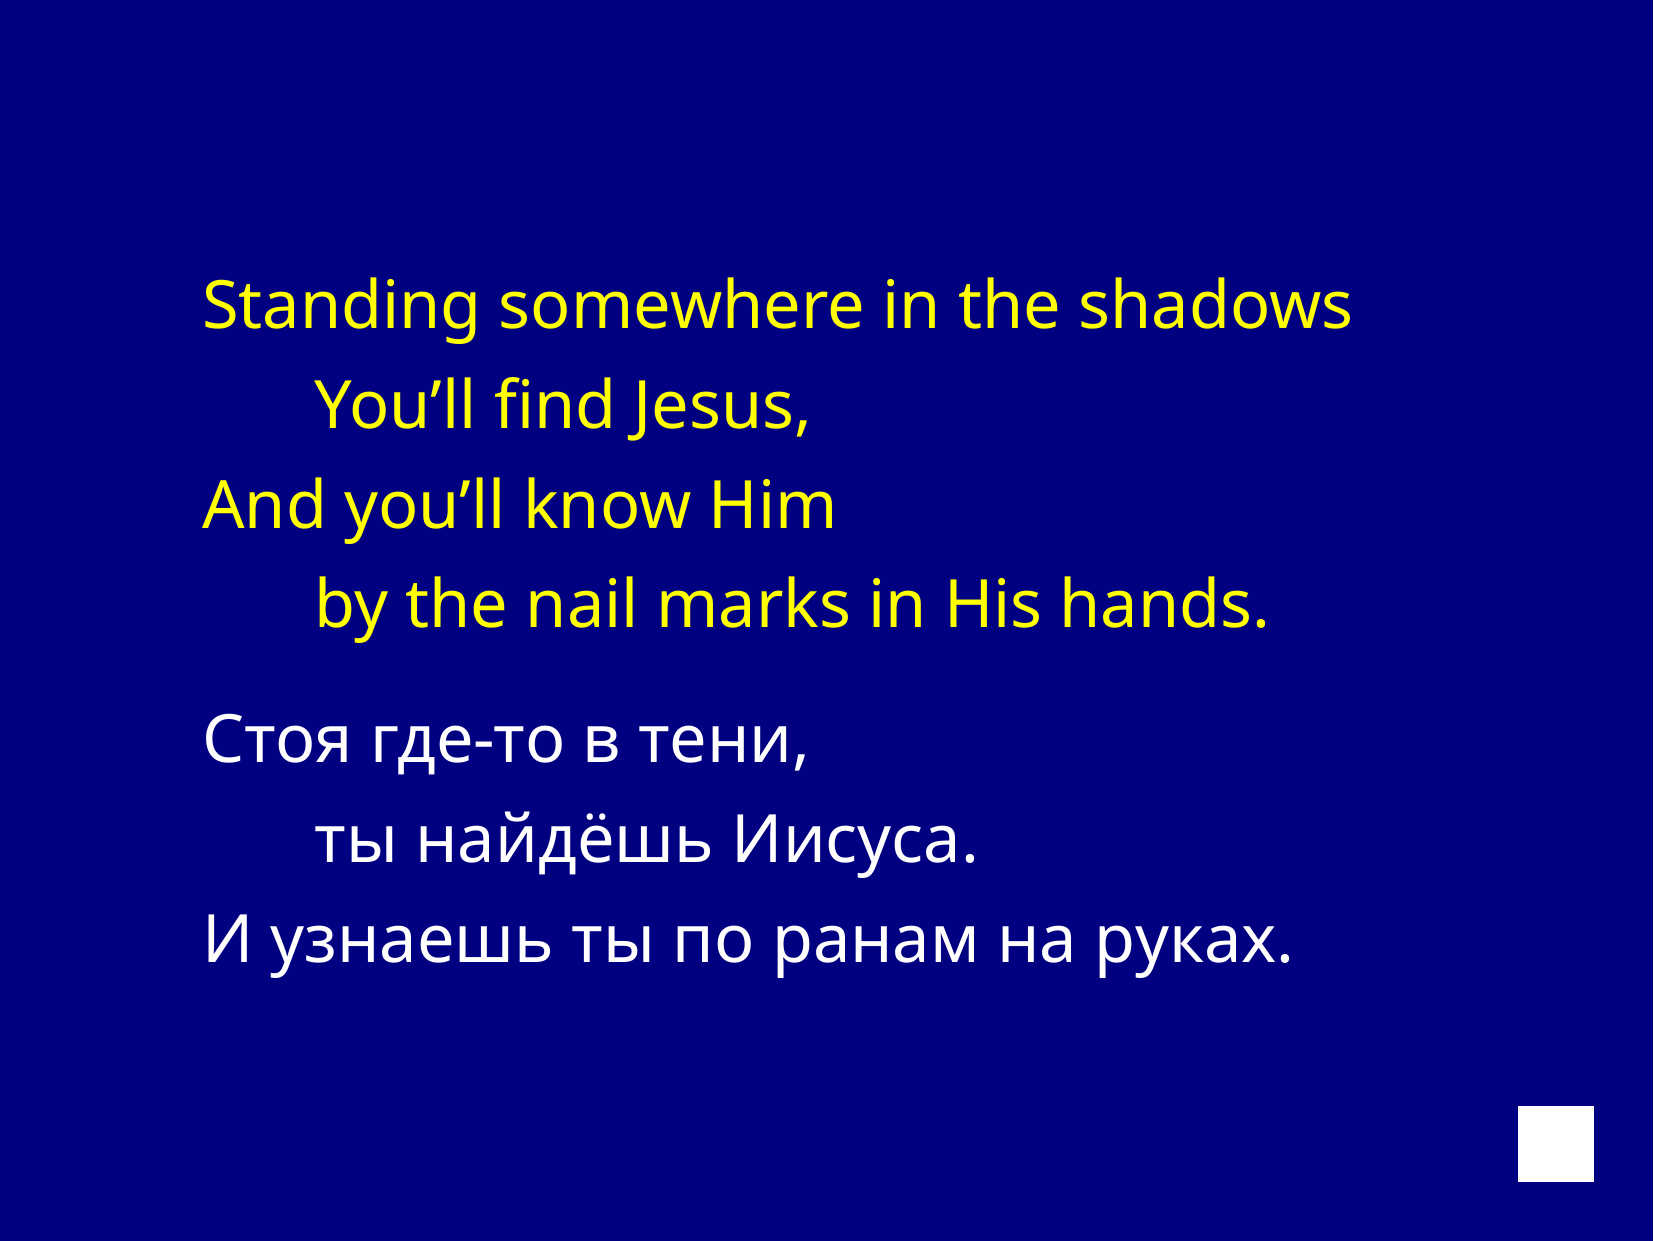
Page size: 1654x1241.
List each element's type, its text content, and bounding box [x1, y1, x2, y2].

text_box [1518, 1106, 1594, 1182]
text_box Standing somewhere in the shadows You’ll find Jesus, And you’ll know Him by the nail marks in His hands. [75, 150, 1576, 638]
text_box Стоя где-то в тени, ты найдёшь Иисуса. И узнаешь ты по ранам на руках. [75, 675, 1576, 1163]
